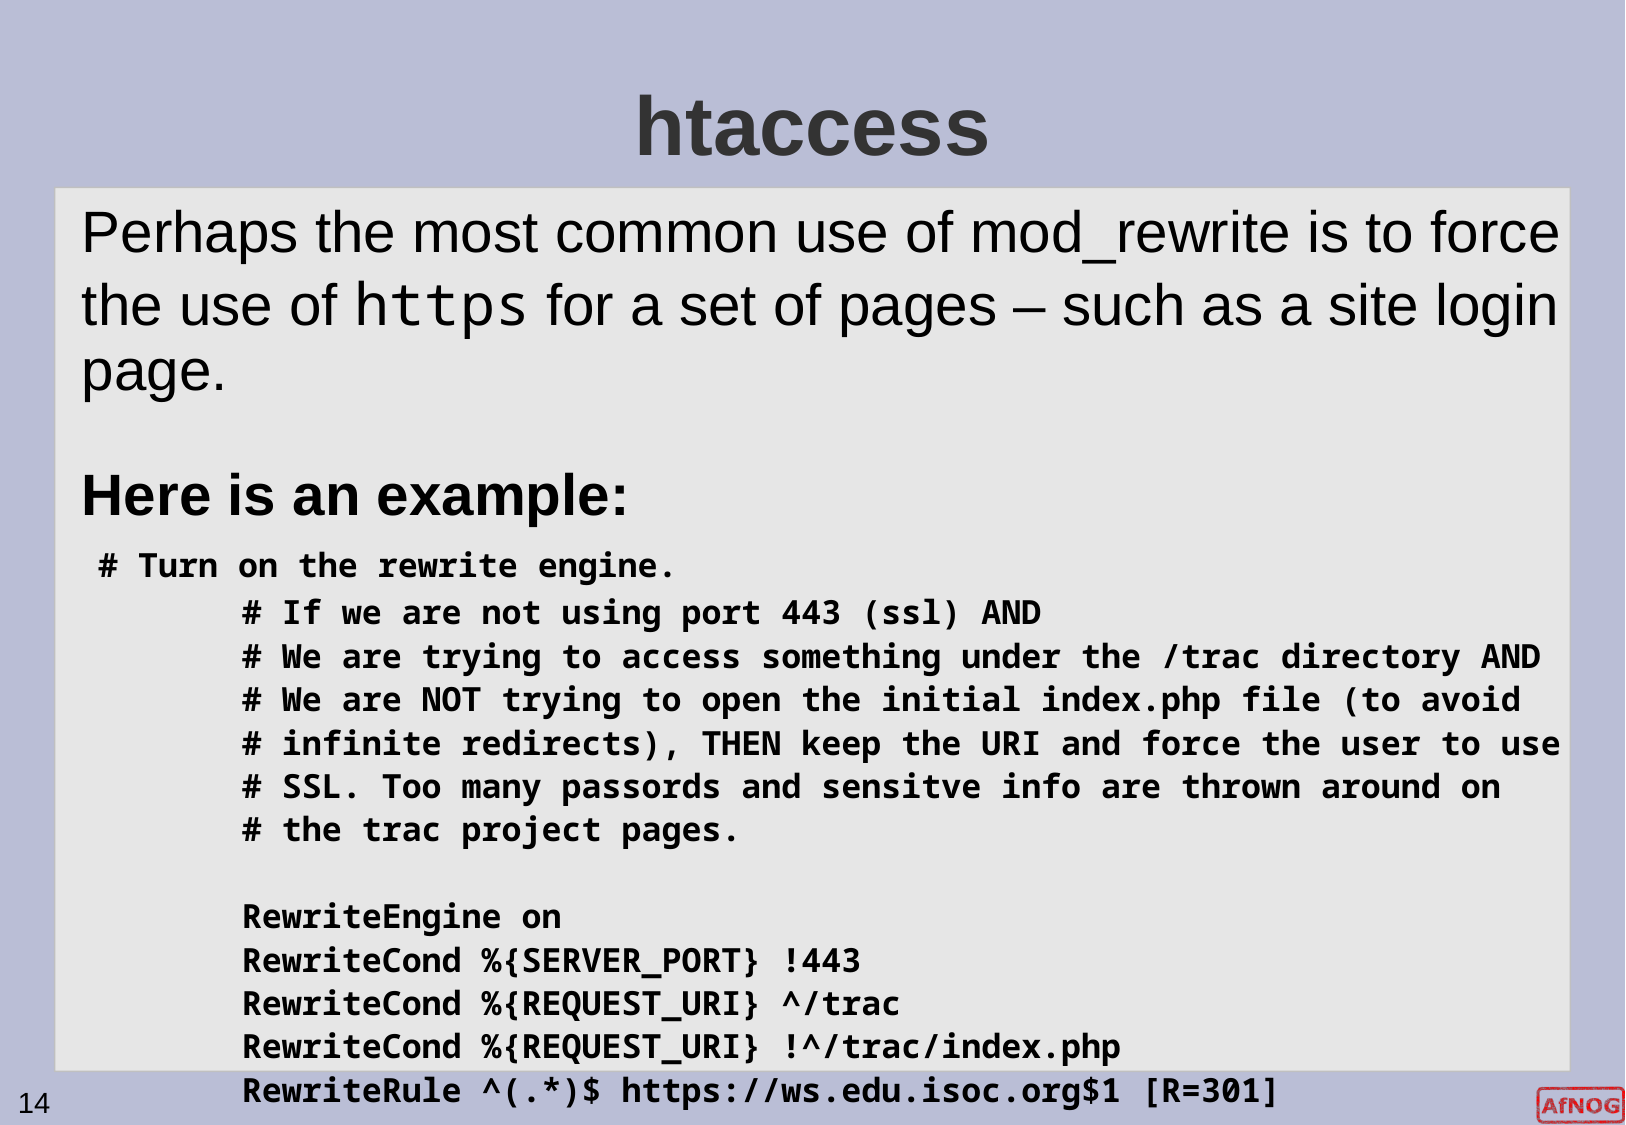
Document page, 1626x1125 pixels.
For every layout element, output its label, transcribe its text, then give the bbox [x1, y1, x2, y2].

picture [1535, 1085, 1626, 1125]
title htaccess [54, 44, 1571, 215]
list Perhaps the most common use of mod_rewrite is to force the use of https for a set of pages – such as a site login page. Here is an example: # Turn on the rewrite engine. # If we are not using port 443 (ssl) AND # We are trying to access something under the /trac directory AND # We are NOT trying to open the initial index.php file (to avoid # infinite redirects), THEN keep the URI and force the user to use # SSL. Too many passords and sensitve info are thrown around on # the trac project pages. RewriteEngine on RewriteCond %{SERVER_PORT} !443 RewriteCond %{REQUEST_URI} ^/trac RewriteCond %{REQUEST_URI} !^/trac/index.php RewriteRule ^(.*)$ https://ws.edu.isoc.org$1 [R=301] [81, 202, 1595, 1052]
